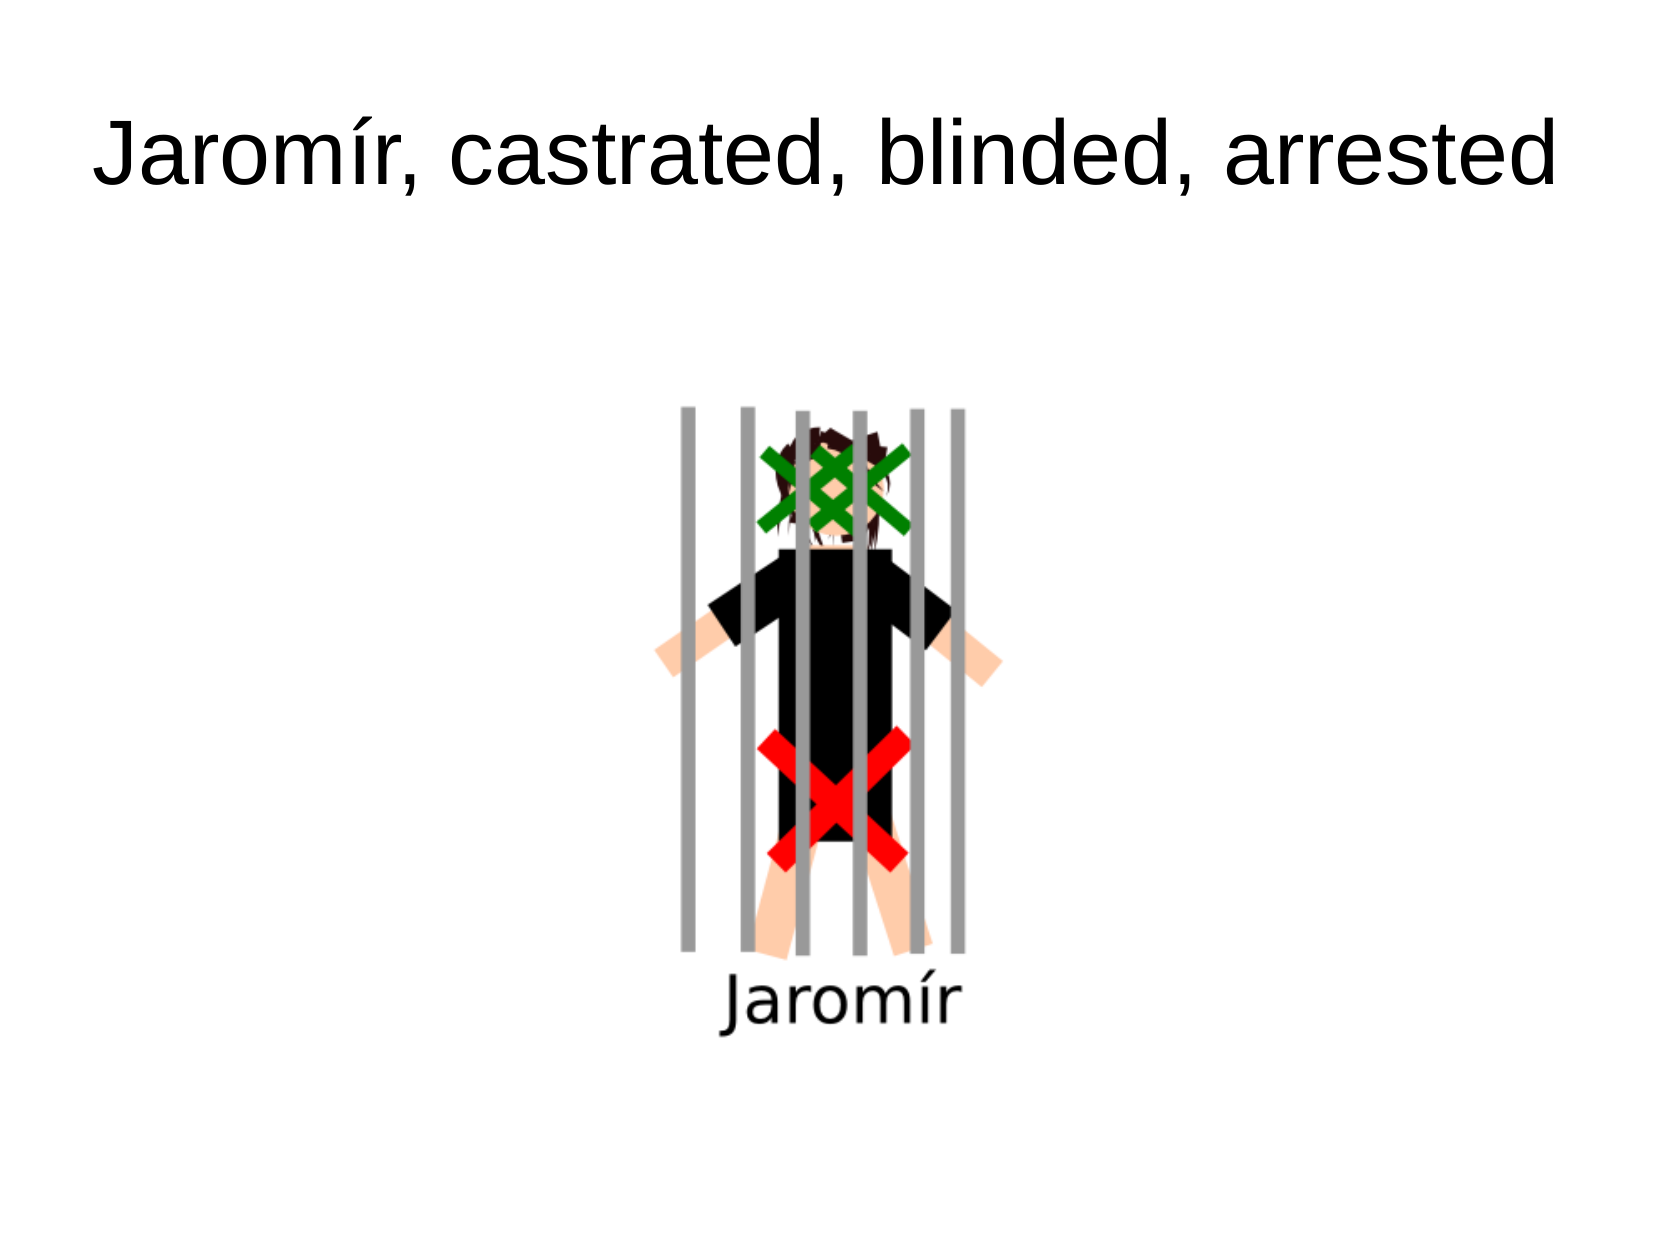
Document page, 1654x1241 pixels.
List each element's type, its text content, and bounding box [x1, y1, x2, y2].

picture [579, 323, 1080, 1116]
title Jaromír, castrated, blinded, arrested [82, 49, 1571, 257]
